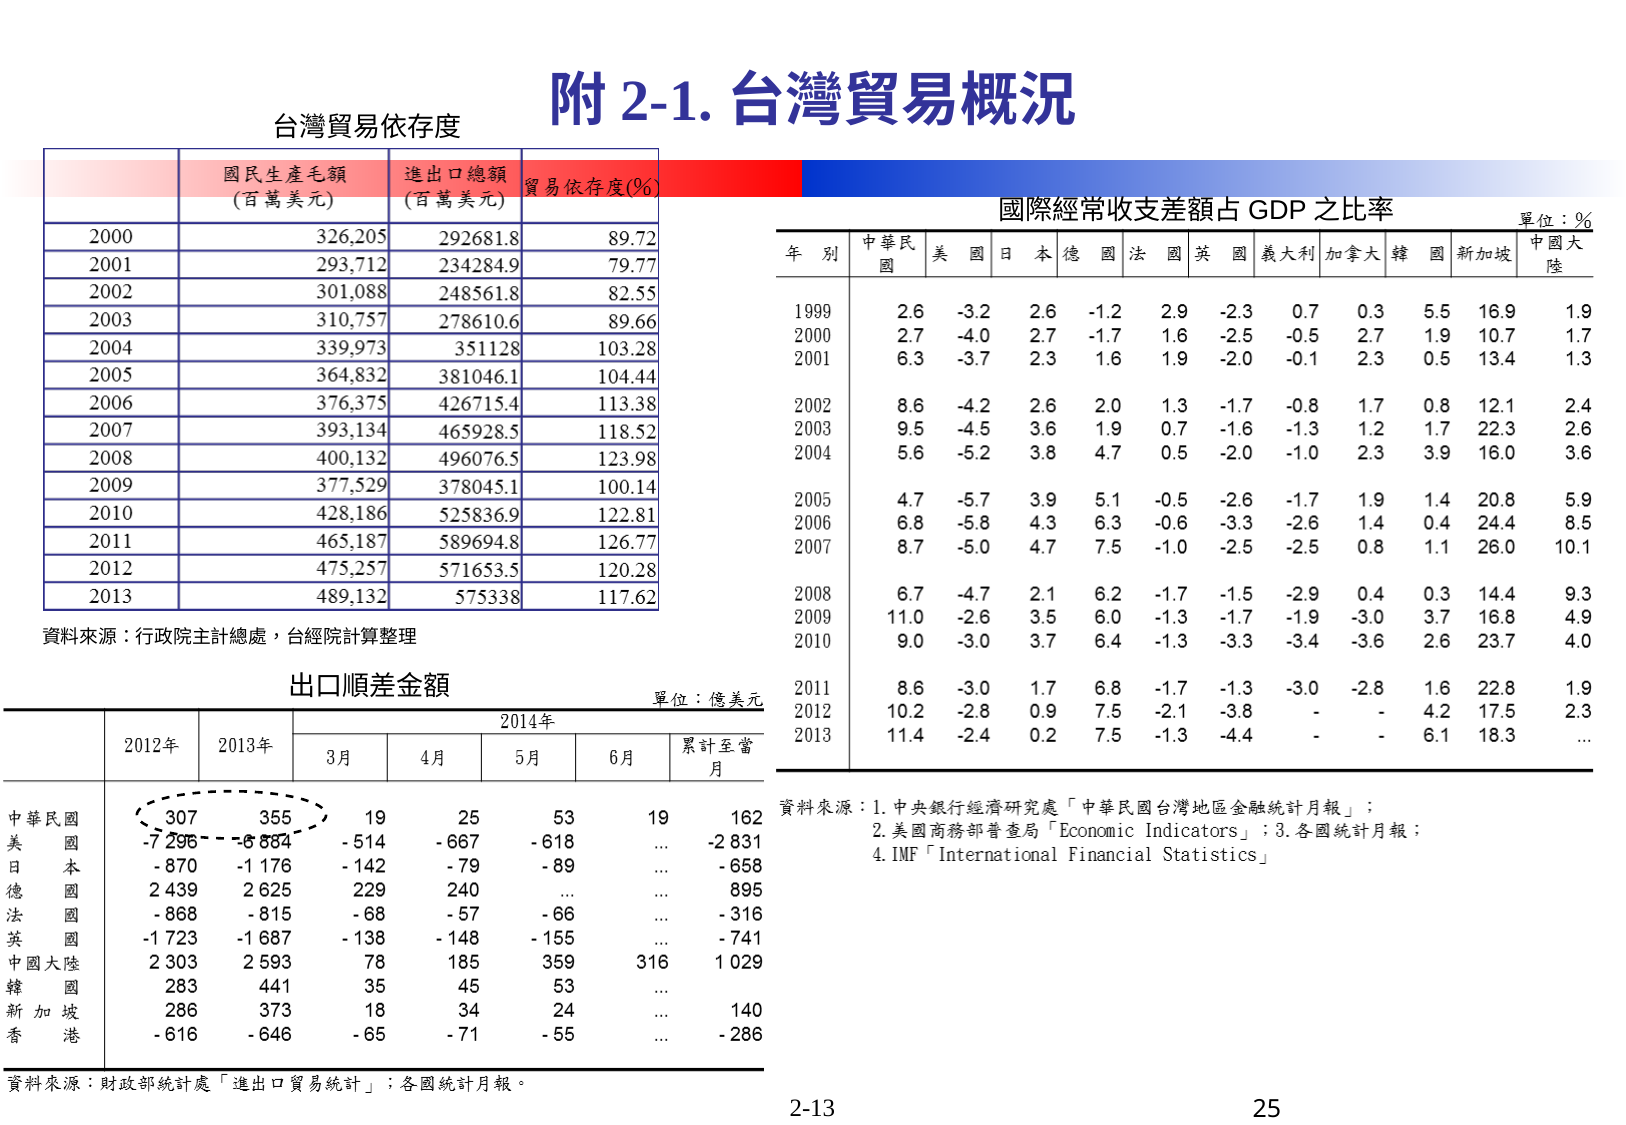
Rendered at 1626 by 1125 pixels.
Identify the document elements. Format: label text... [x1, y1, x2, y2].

text_box 台灣貿易依存度 [172, 101, 562, 150]
title 附2-1.台灣貿易概況 [81, 45, 1544, 149]
picture [43, 148, 659, 622]
text_box 25 [1237, 1085, 1617, 1125]
text_box 2-13 [712, 1084, 913, 1125]
picture [776, 202, 1594, 875]
text_box 出口順差金額 [174, 660, 565, 709]
picture [3, 682, 764, 1106]
text_box 資料來源：行政院主計總處，台經院計算整理 [27, 617, 630, 655]
text_box 國際經常收支差額占GDP之比率 [930, 184, 1463, 233]
